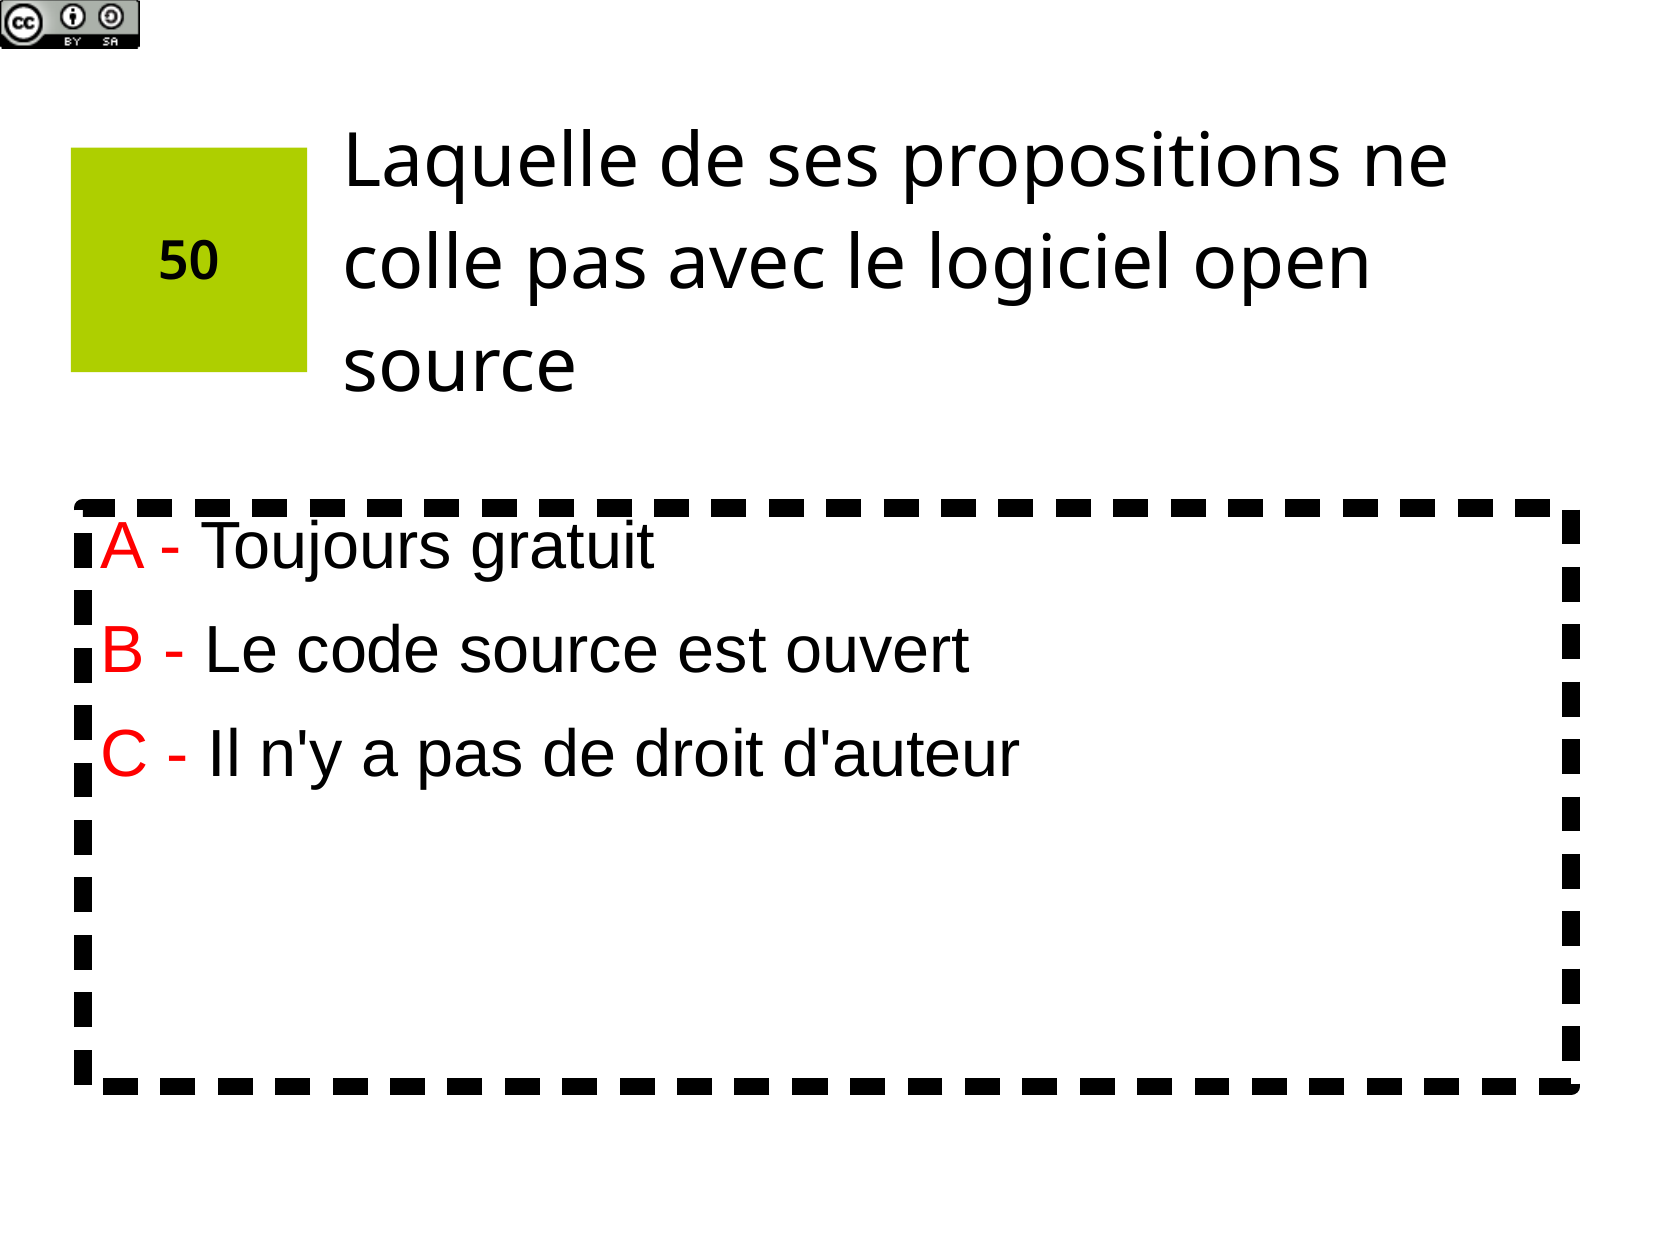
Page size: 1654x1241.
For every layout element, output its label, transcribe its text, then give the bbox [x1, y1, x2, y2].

picture [0, 0, 140, 49]
list Toujours gratuit Le code source est ouvert Il n'y a pas de droit d'auteur [82, 507, 1571, 1087]
title Laquelle de ses propositions ne colle pas avec le logiciel open source [342, 59, 1571, 461]
